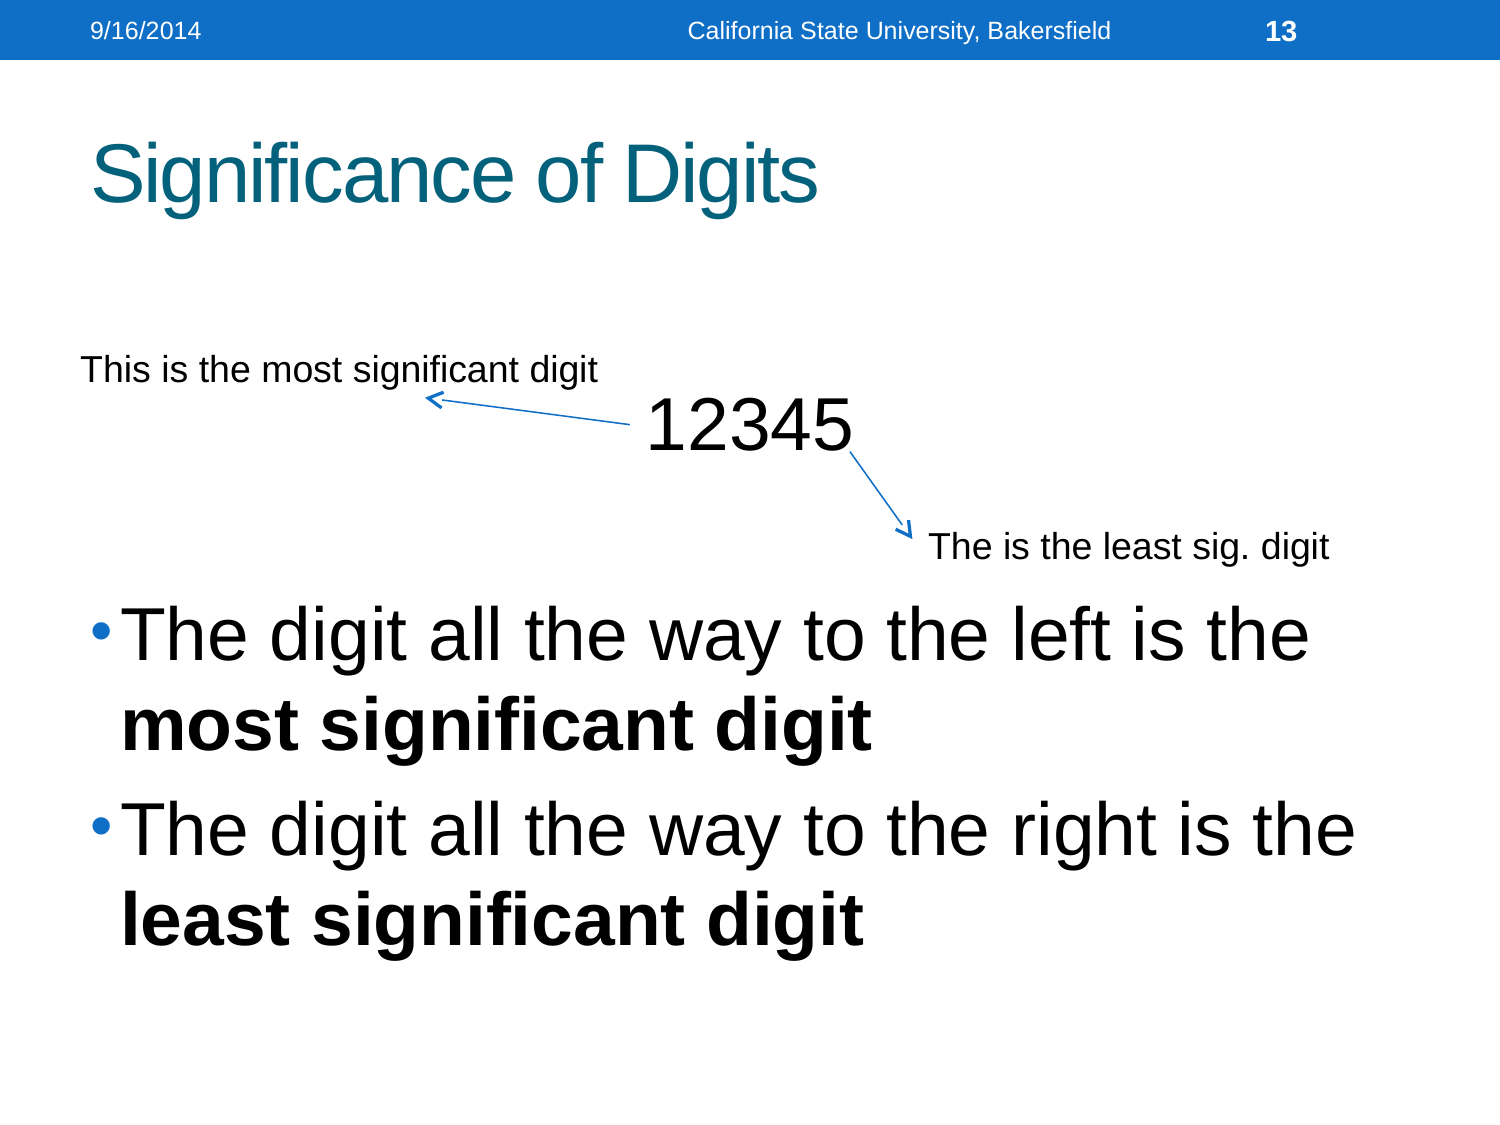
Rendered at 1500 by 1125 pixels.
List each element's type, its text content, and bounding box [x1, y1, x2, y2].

text_box This is the most significant digit [65, 337, 614, 398]
text_box The is the least sig. digit [913, 514, 1345, 575]
slide_number 9/16/2014 [75, 3, 550, 57]
slide_number <number> [1250, 3, 1425, 57]
text_box 12345 The digit all the way to the left is the most significant digit The digit all the way to the right is the least significant digit [74, 262, 1425, 1063]
footer California State University, Bakersfield [562, 3, 1238, 57]
title Significance of Digits [75, 87, 1425, 250]
